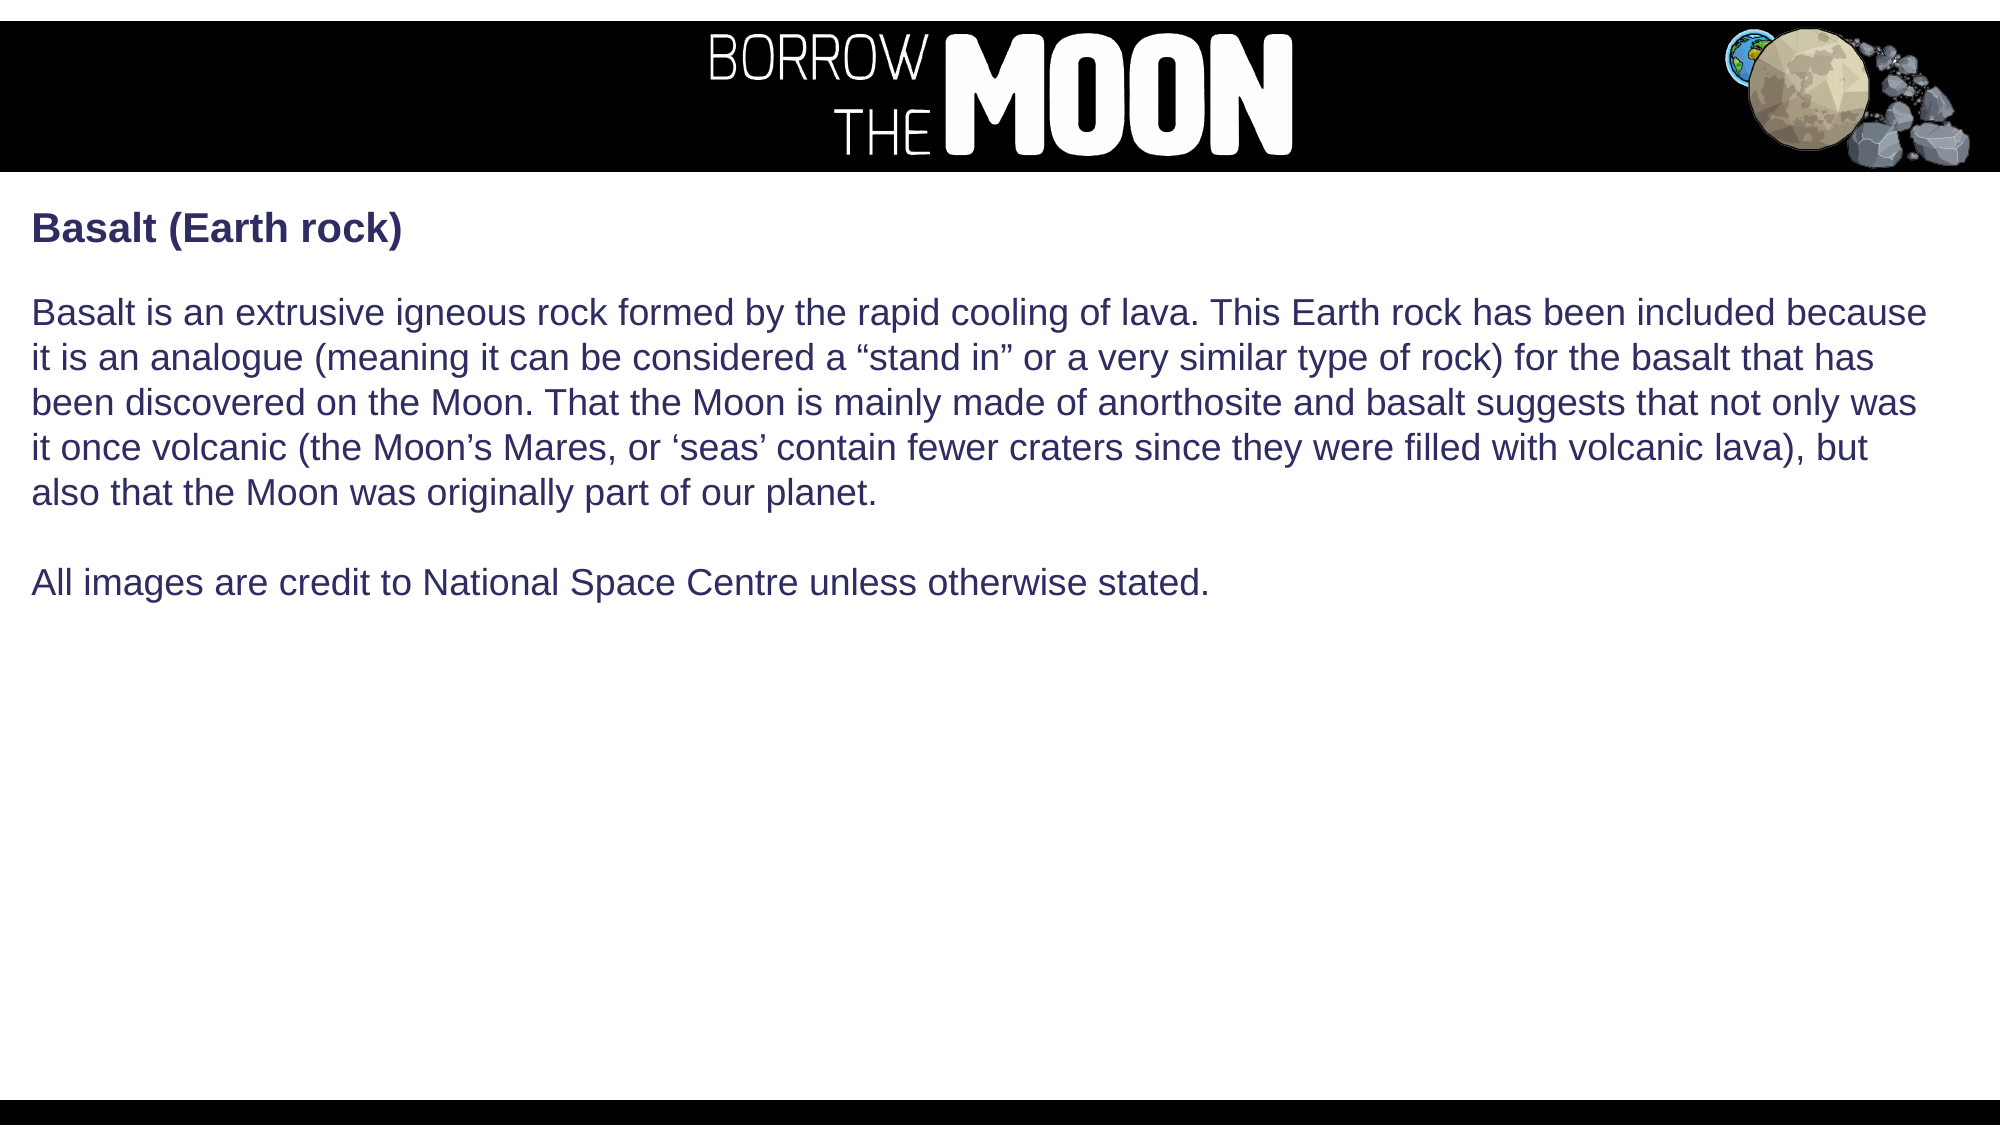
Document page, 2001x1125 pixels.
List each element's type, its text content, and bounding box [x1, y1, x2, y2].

text_box Basalt (Earth rock) Basalt is an extrusive igneous rock formed by the rapid cooling of lava. This Earth rock has been included because it is an analogue (meaning it can be considered a “stand in” or a very similar type of rock) for the basalt that has been discovered on the Moon. That the Moon is mainly made of anorthosite and basalt suggests that not only was it once volcanic (the Moon’s Mares, or ‘seas’ contain fewer craters since they were filled with volcanic lava), but also that the Moon was originally part of our planet. All images are credit to National Space Centre unless otherwise stated. [16, 193, 1944, 615]
